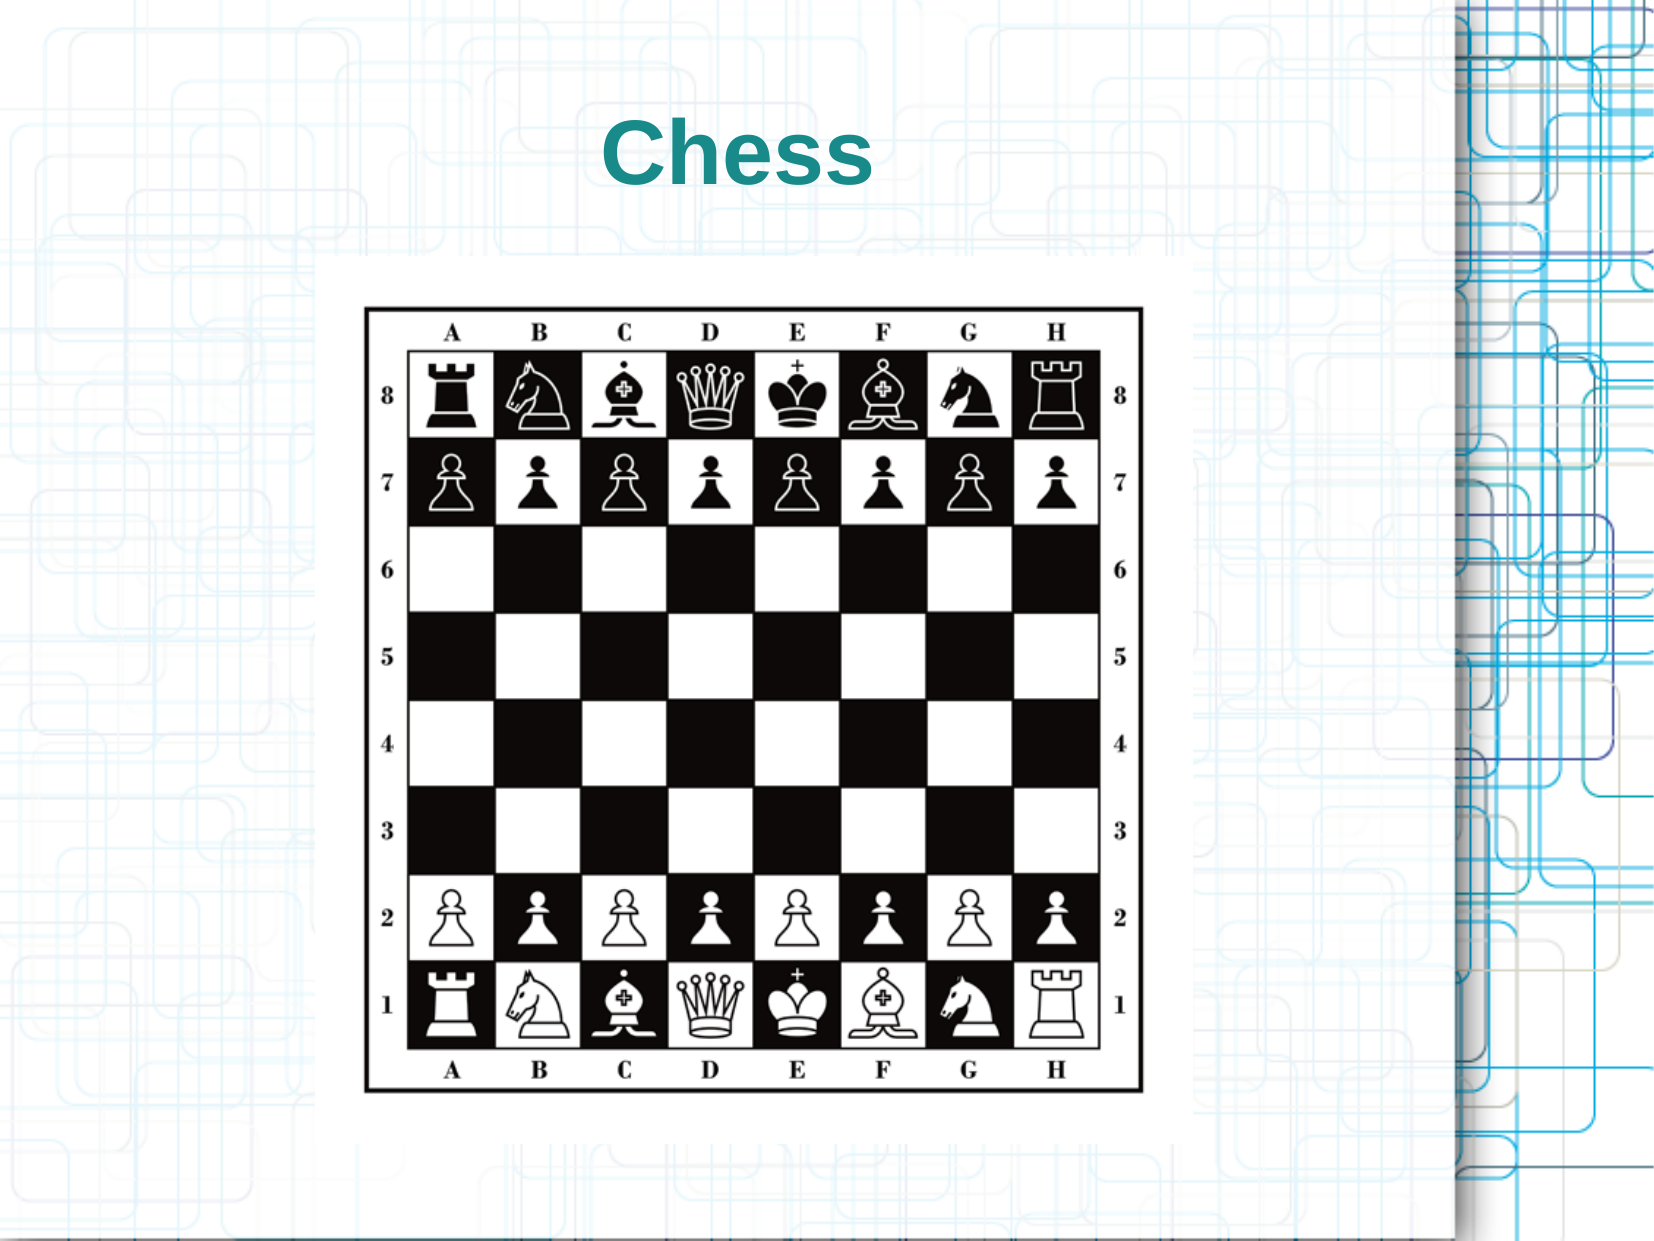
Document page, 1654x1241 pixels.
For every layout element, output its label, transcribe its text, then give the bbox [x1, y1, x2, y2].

title Chess [59, 49, 1418, 257]
picture [0, 0, 1654, 1241]
